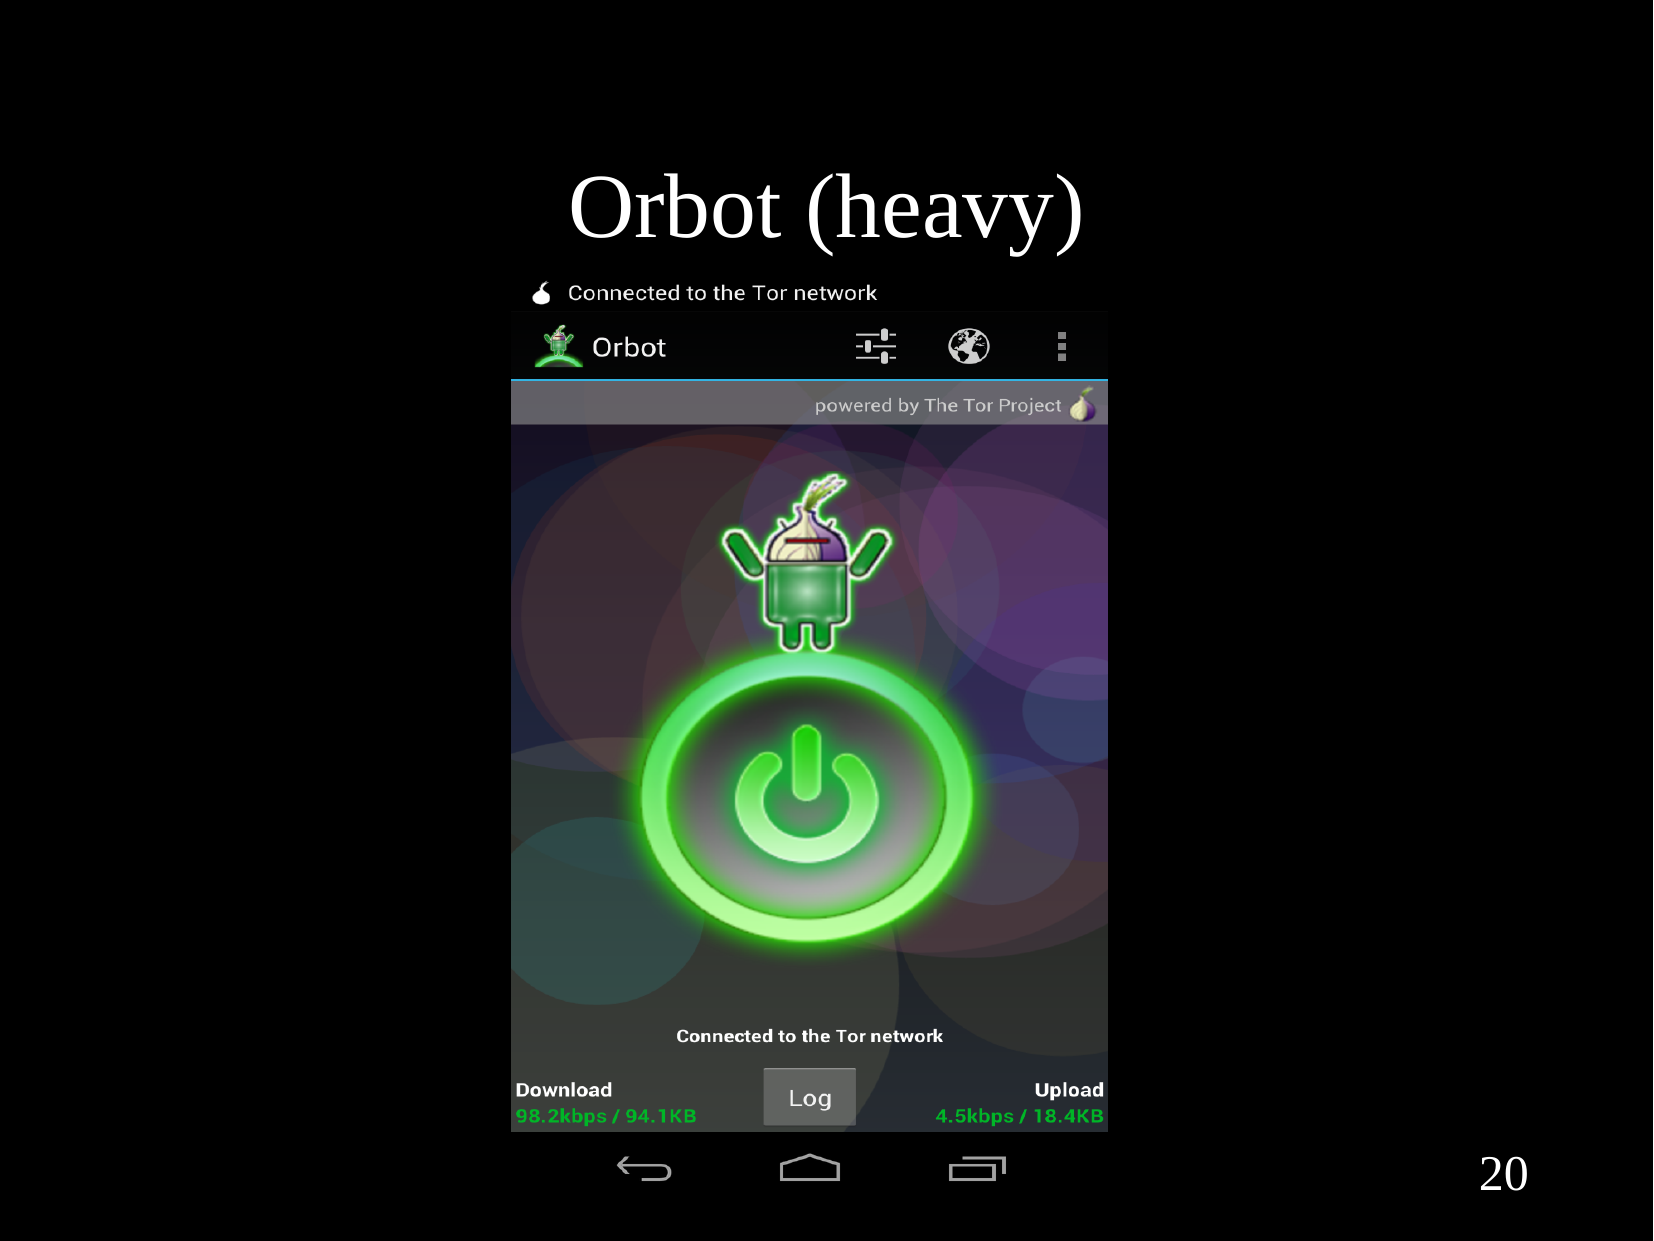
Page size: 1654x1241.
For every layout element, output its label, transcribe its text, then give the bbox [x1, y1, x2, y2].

title Orbot (heavy) [121, 102, 1534, 311]
picture [511, 275, 1108, 1201]
